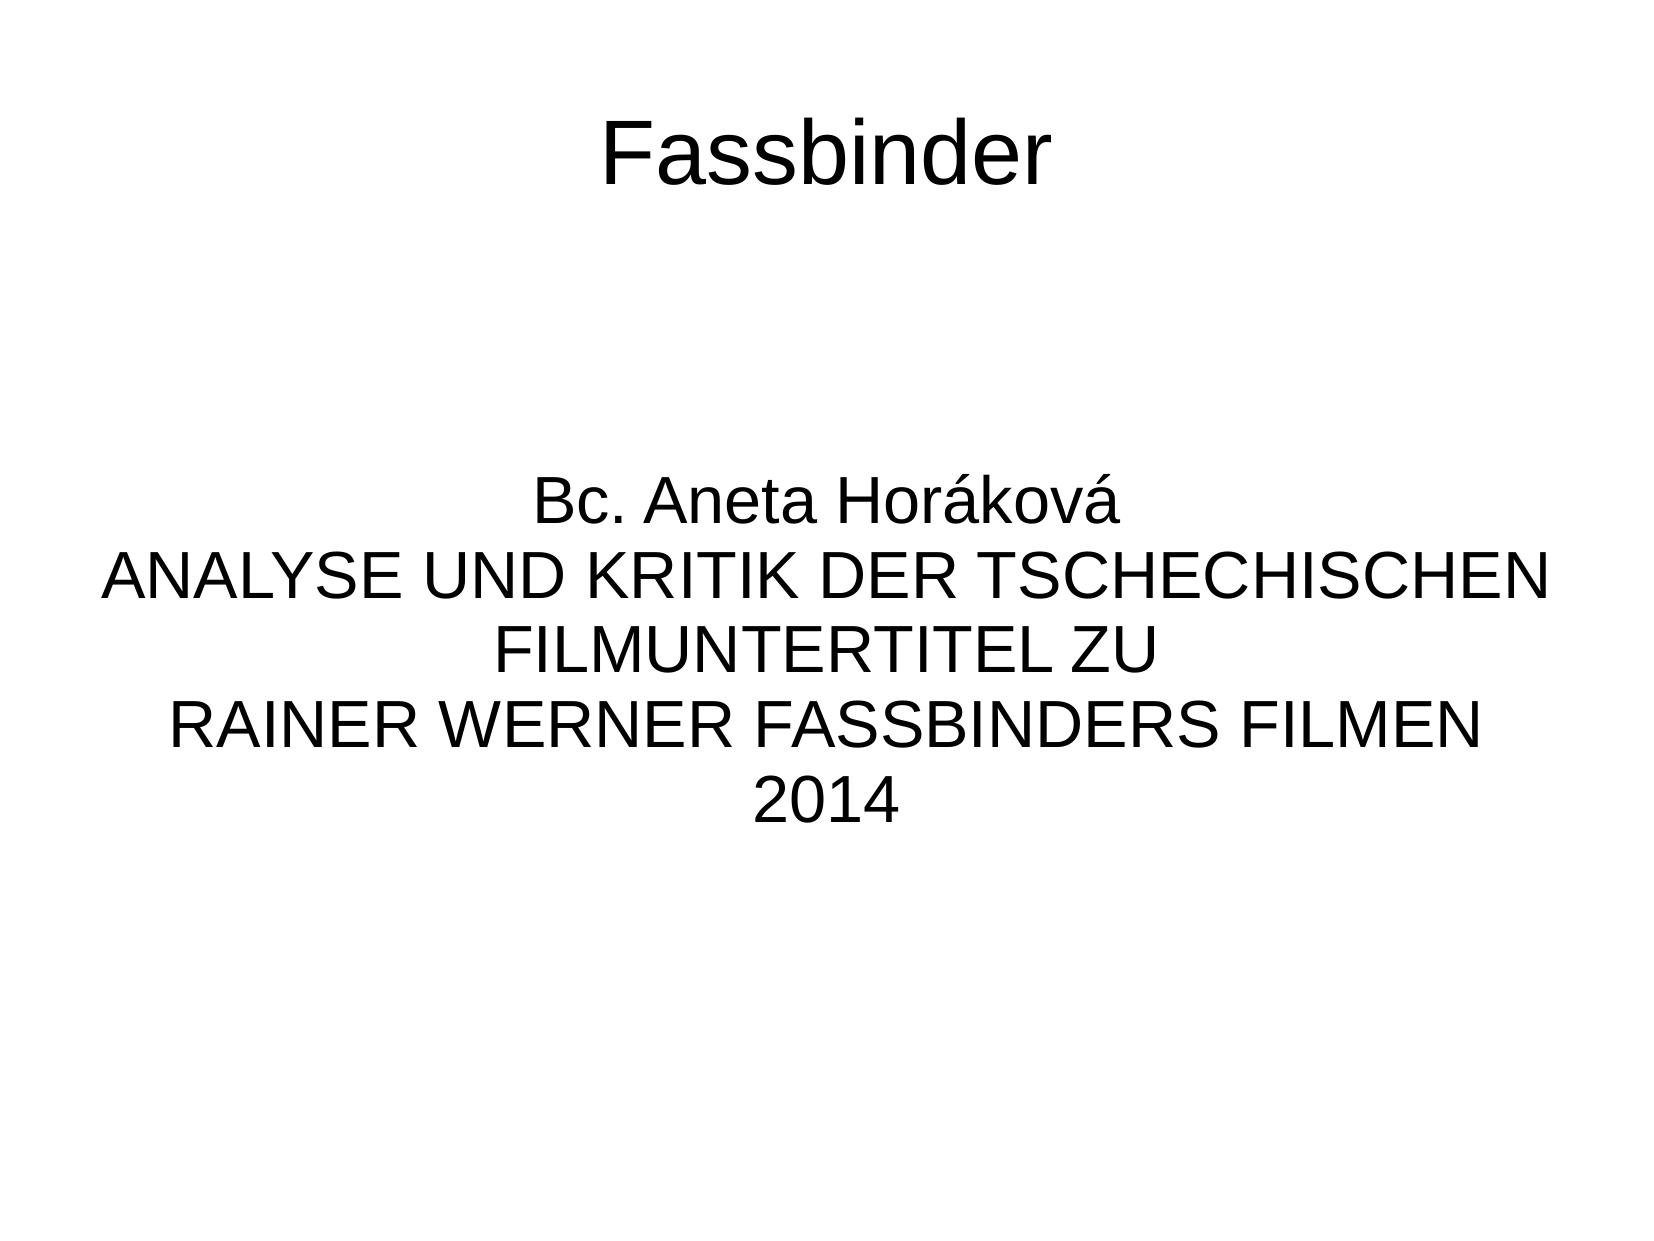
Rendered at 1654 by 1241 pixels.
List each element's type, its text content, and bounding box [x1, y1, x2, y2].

subtitle Bc. Aneta Horáková ANALYSE UND KRITIK DER TSCHECHISCHEN FILMUNTERTITEL ZU RAINER WERNER FASSBINDERS FILMEN 2014 [82, 290, 1571, 1010]
title Fassbinder [82, 49, 1571, 257]
